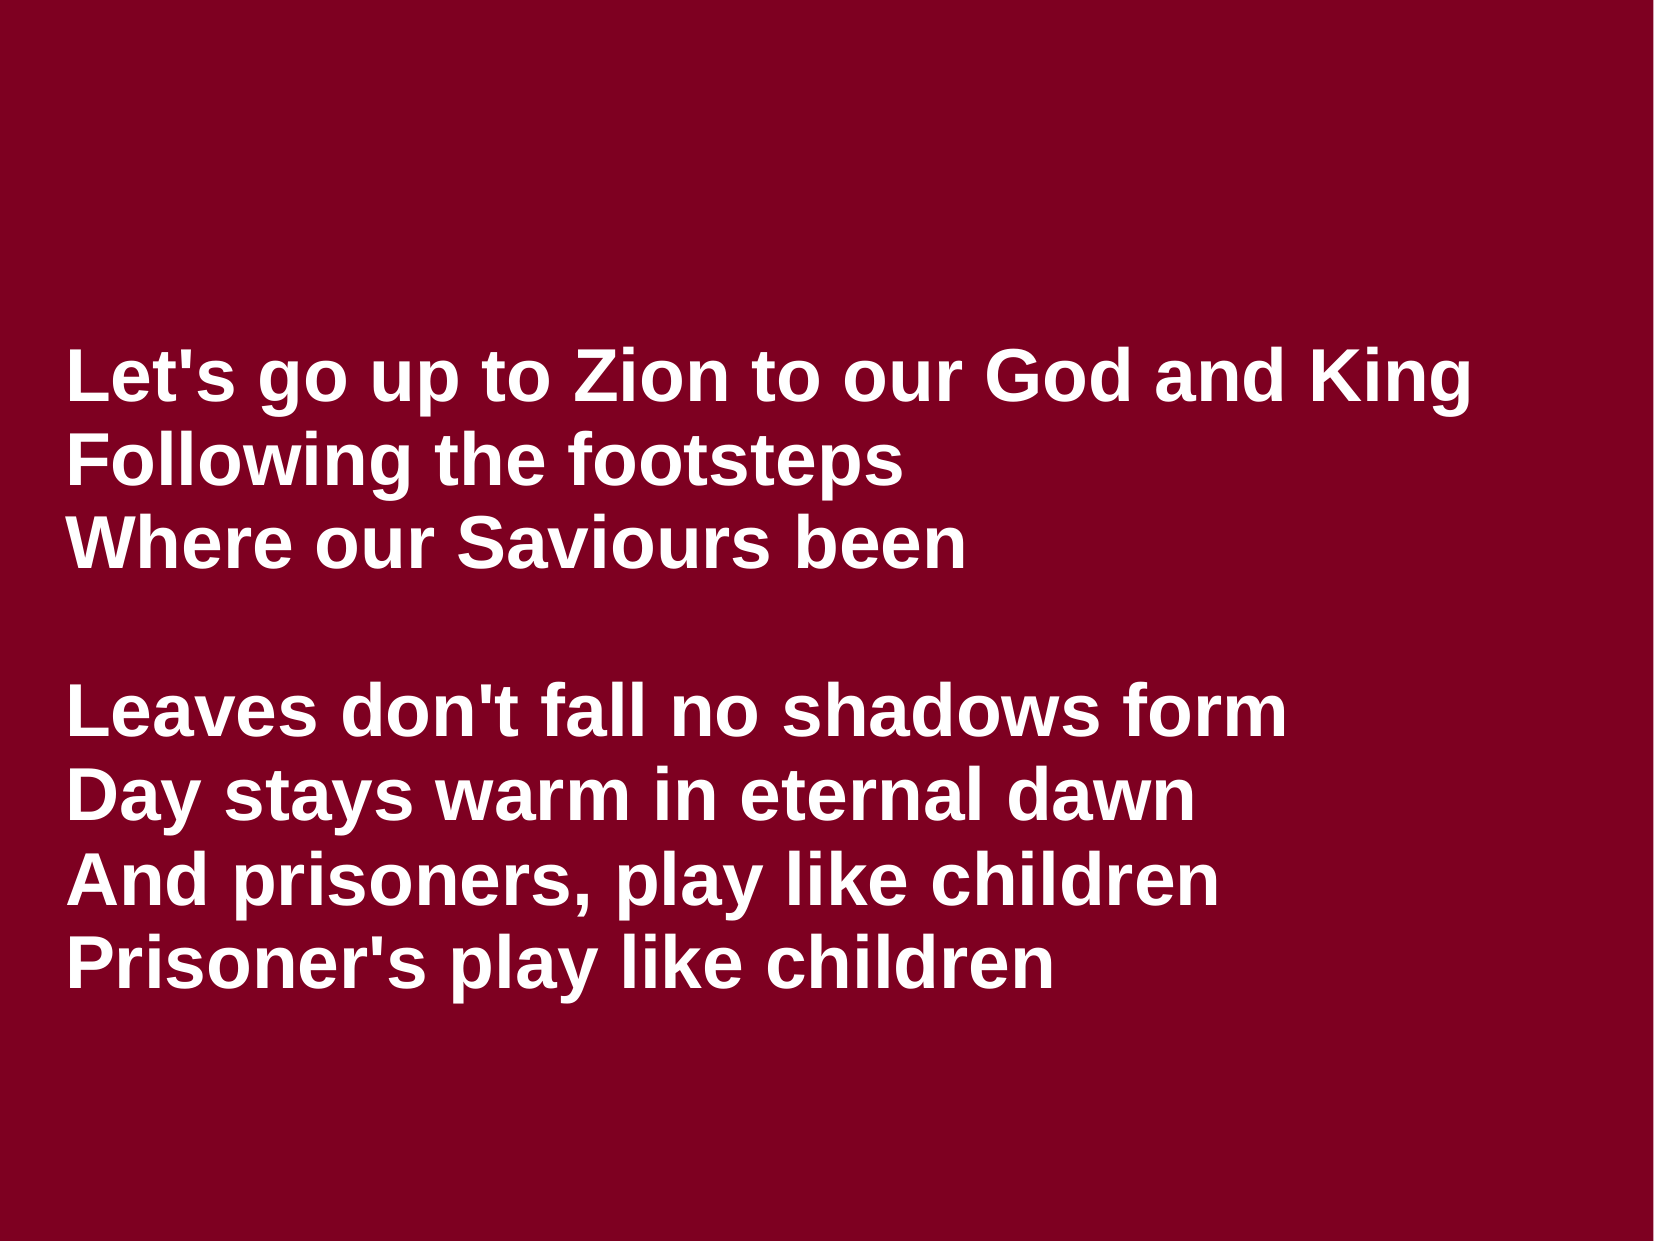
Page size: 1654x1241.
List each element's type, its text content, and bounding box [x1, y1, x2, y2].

text_box Let's go up to Zion to our God and King Following the footsteps Where our Saviours been Leaves don't fall no shadows form Day stays warm in eternal dawn And prisoners, play like children Prisoner's play like children [0, 0, 1654, 1241]
